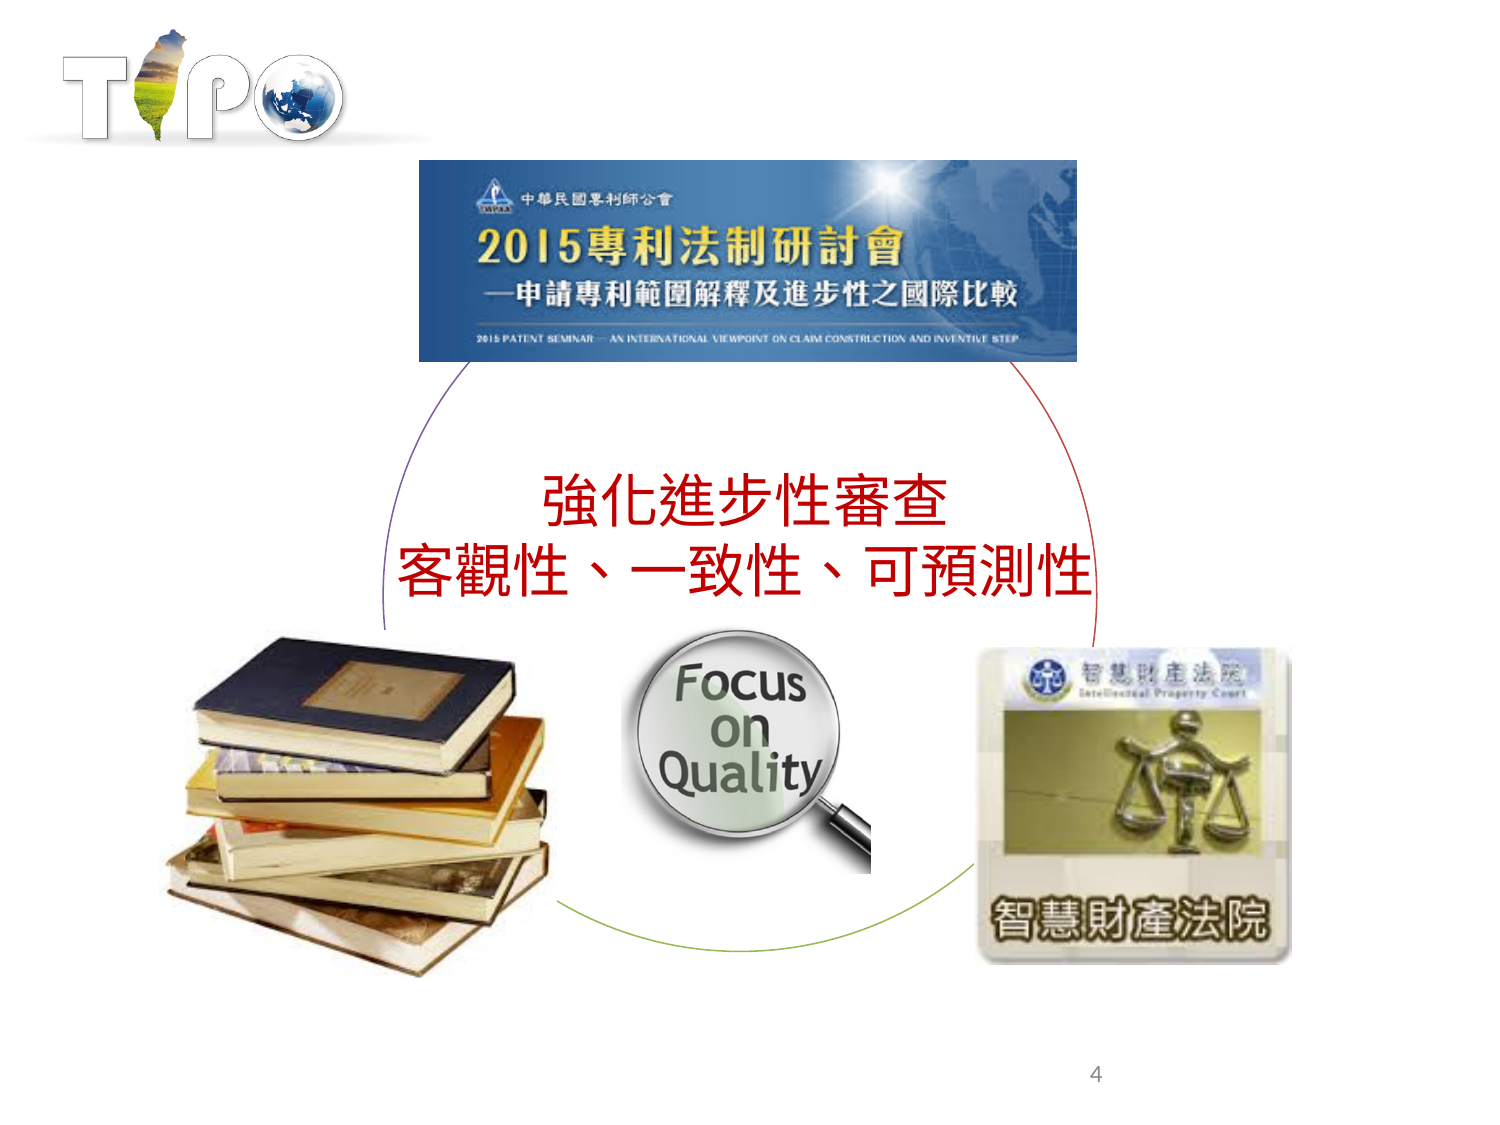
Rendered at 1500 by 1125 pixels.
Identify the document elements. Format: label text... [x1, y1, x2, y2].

picture [974, 647, 1292, 965]
picture [159, 630, 557, 982]
text_box 強化進步性審查 客觀性、一致性、可預測性 [53, 456, 1439, 613]
text_box 4 [1074, 1042, 1426, 1103]
picture [419, 160, 1077, 362]
picture [621, 624, 871, 874]
